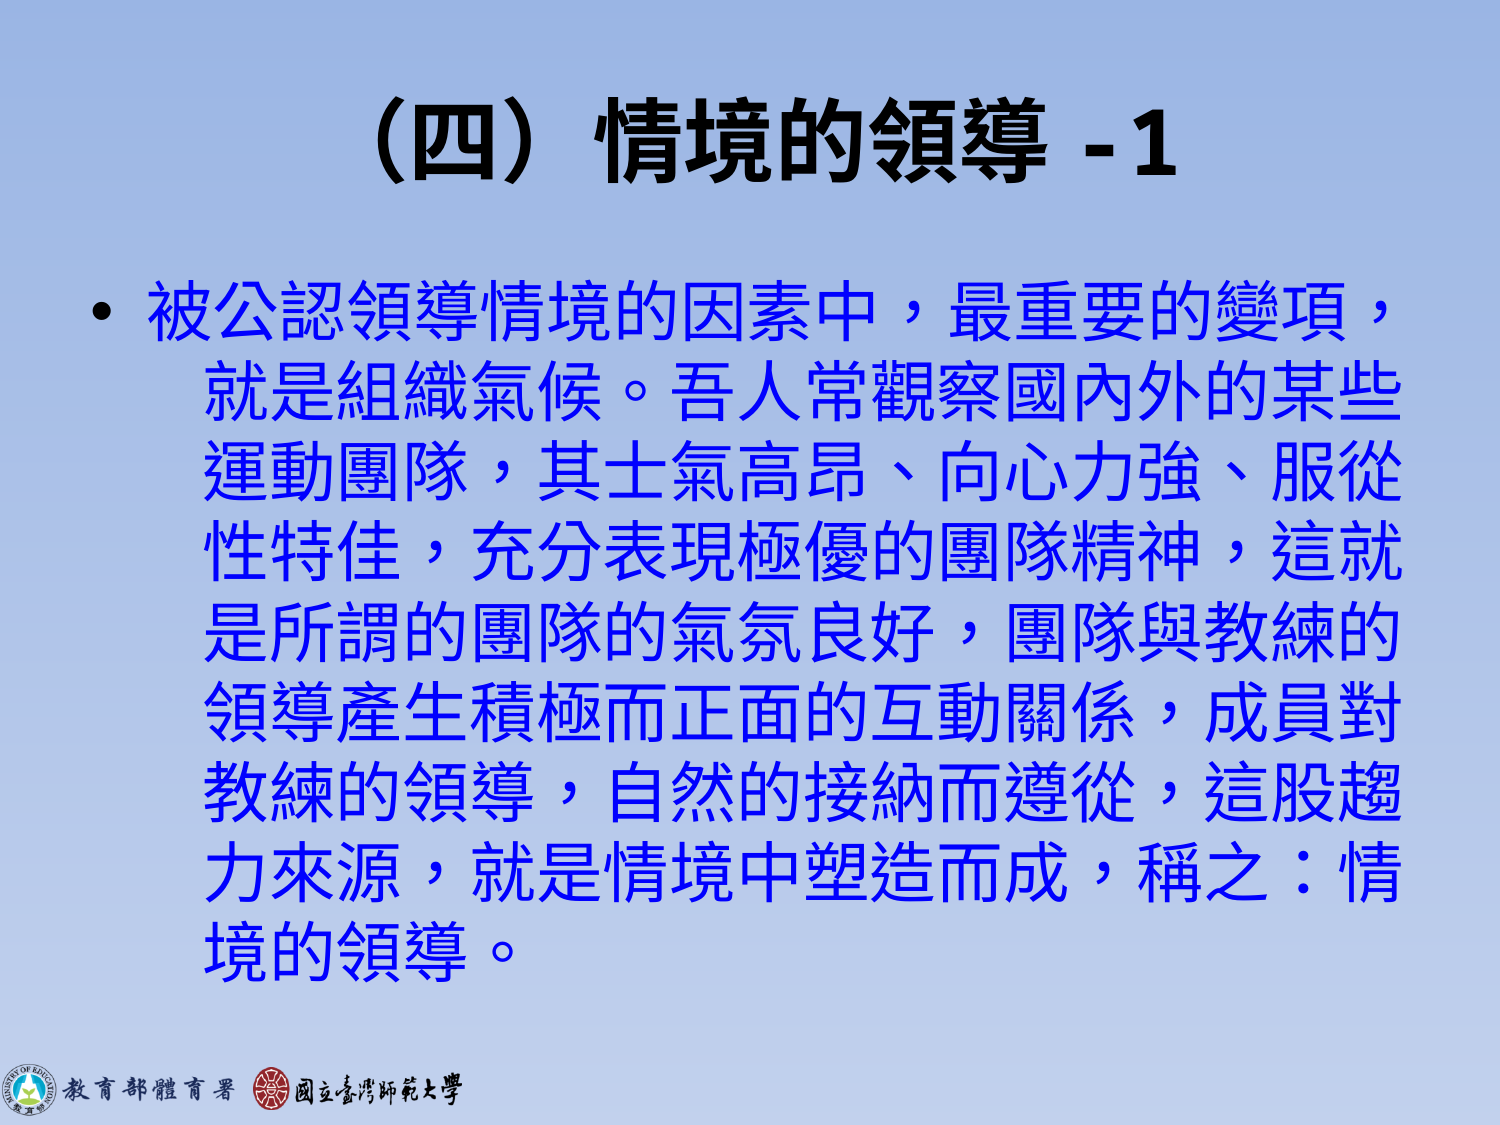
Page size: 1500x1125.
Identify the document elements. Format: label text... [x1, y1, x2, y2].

title （四）情境的領導-1 [75, 45, 1426, 233]
list 被公認領導情境的因素中，最重要的變項，就是組織氣候。吾人常觀察國內外的某些運動團隊，其士氣高昂、向心力強、服從性特佳，充分表現極優的團隊精神，這就是所謂的團隊的氣氛良好，團隊與教練的領導產生積極而正面的互動關係，成員對教練的領導，自然的接納而遵從，這股趨力來源，就是情境中塑造而成，稱之：情境的領導。 [75, 262, 1426, 1005]
